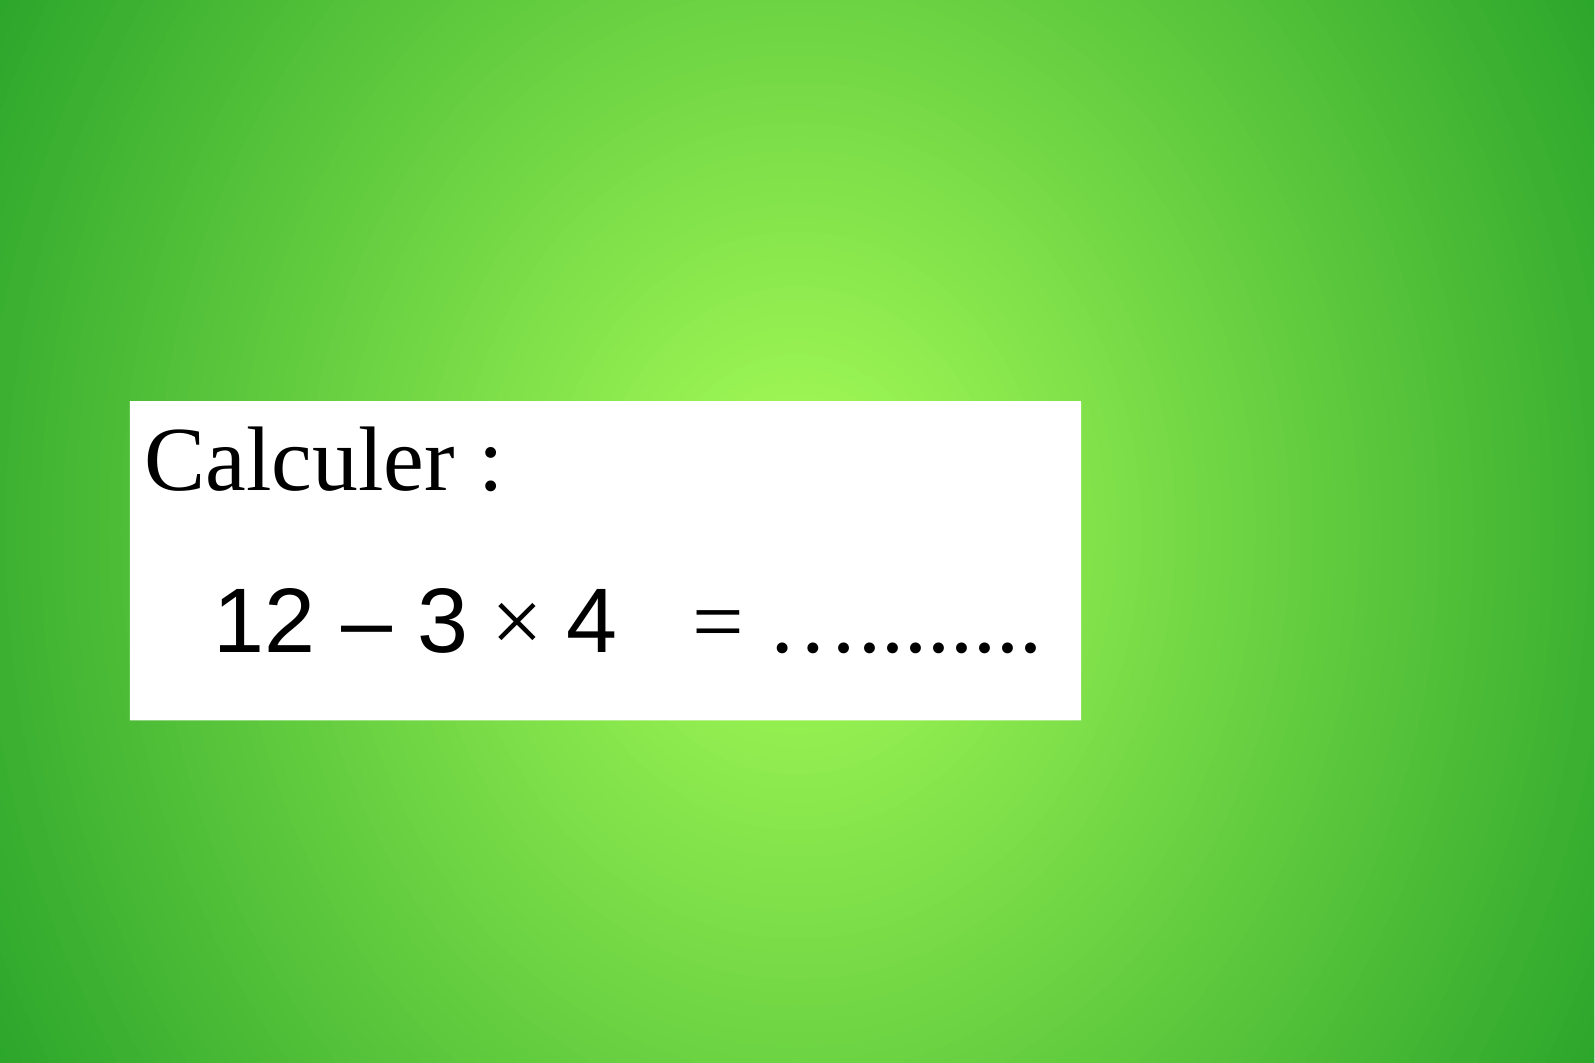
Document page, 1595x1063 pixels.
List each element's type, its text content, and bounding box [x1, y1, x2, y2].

text_box Calculer : 12 – 3 × 4 = …........ [129, 401, 1082, 721]
picture [0, 0, 1595, 1063]
